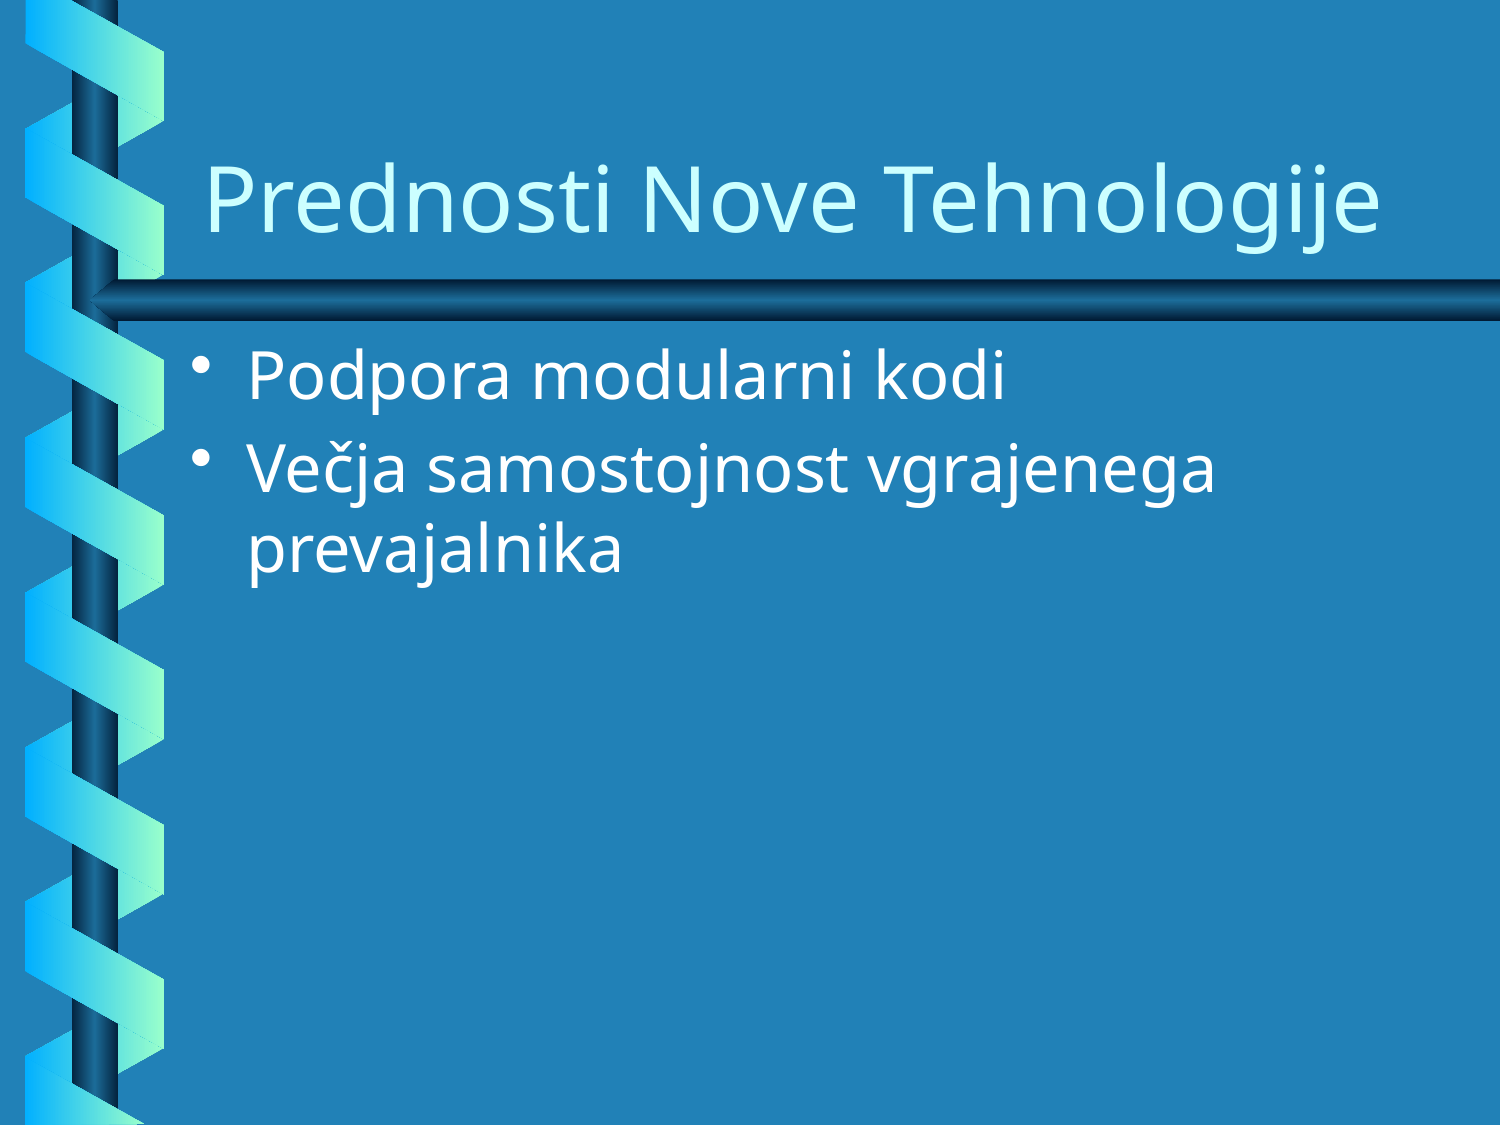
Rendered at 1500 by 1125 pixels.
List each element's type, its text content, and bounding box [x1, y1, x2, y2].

list Podpora modularni kodi Večja samostojnost vgrajenega prevajalnika [174, 324, 1463, 1000]
title Prednosti Nove Tehnologije [187, 23, 1463, 259]
